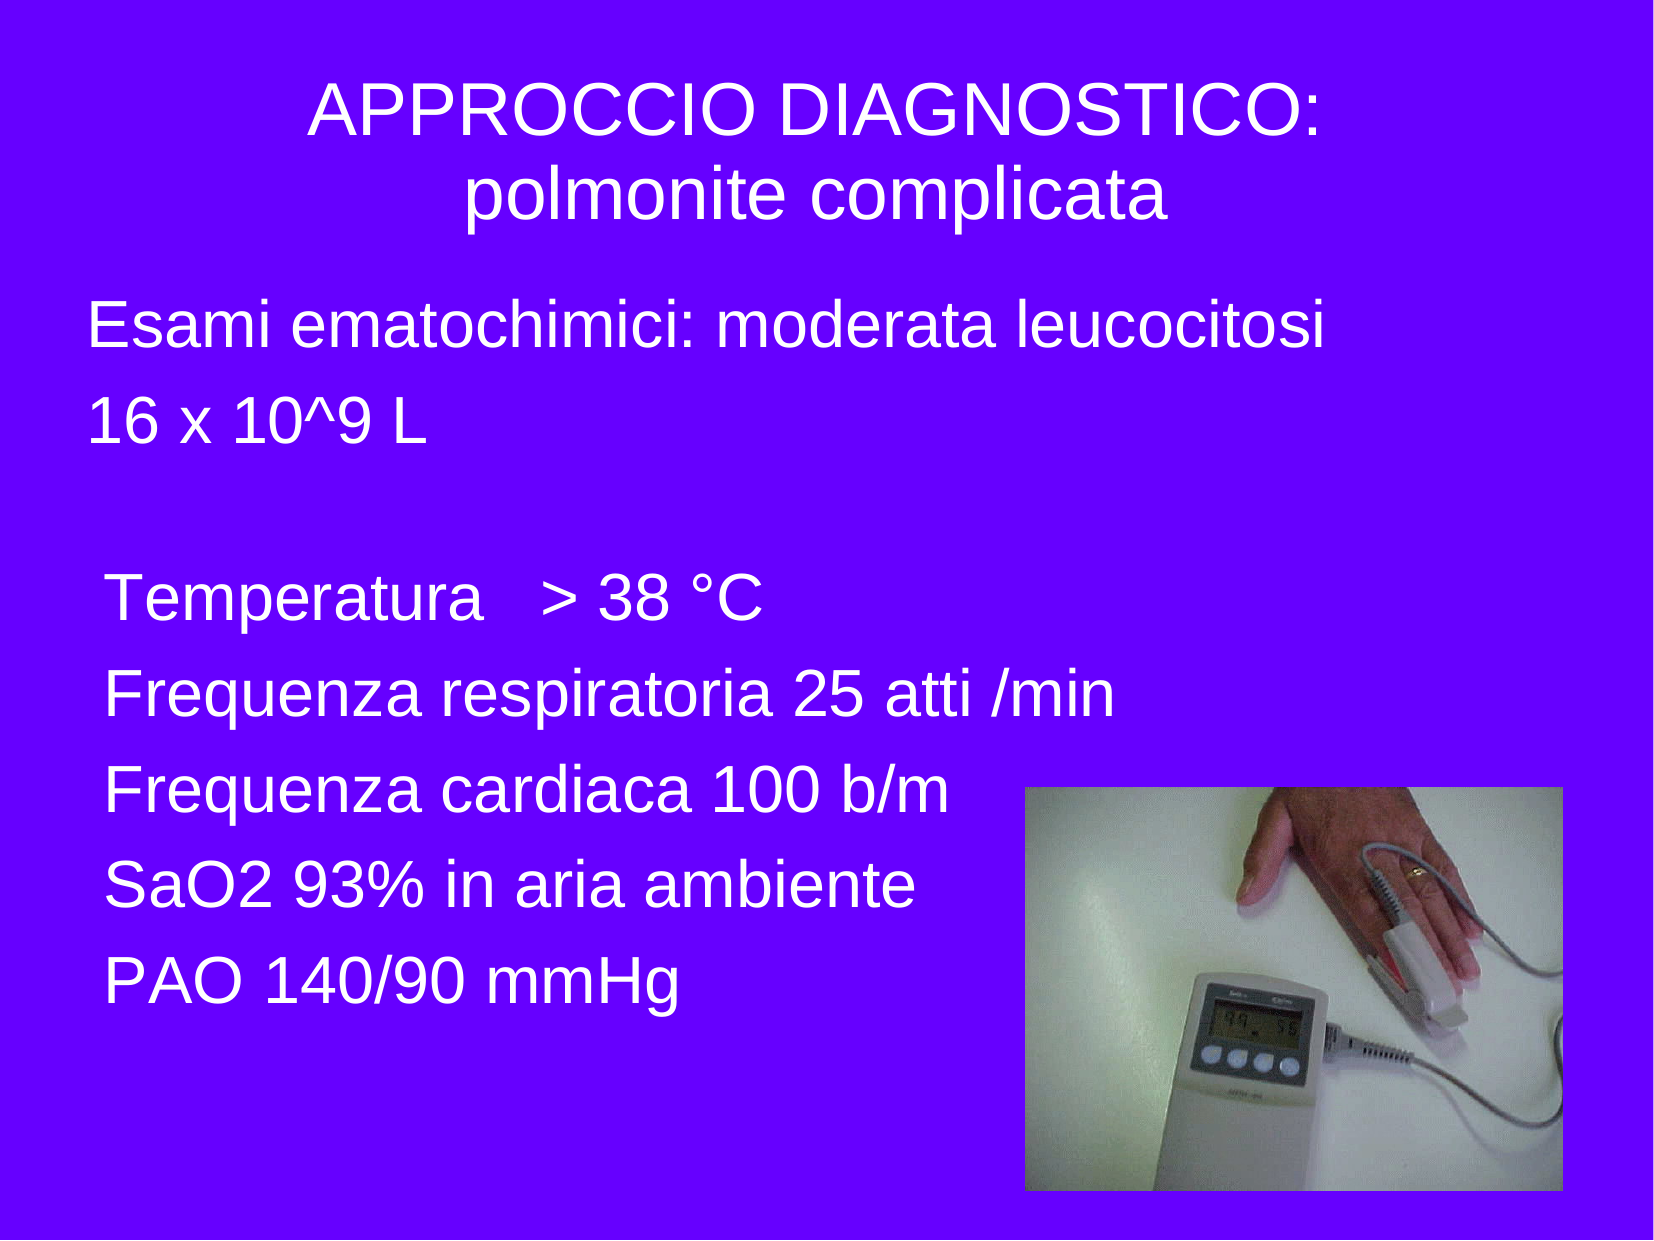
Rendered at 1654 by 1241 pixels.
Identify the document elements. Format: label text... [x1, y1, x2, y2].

list Esami ematochimici: moderata leucocitosi 16 x 10^9 L [82, 290, 1338, 554]
title APPROCCIO DIAGNOSTICO: polmonite complicata [82, 49, 1570, 256]
picture [1025, 787, 1563, 1191]
text_box Temperatura > 38 °C Frequenza respiratoria 25 atti /min Frequenza cardiaca 100 b/m SaO2 93% in aria ambiente PAO 140/90 mmHg [99, 562, 1355, 760]
